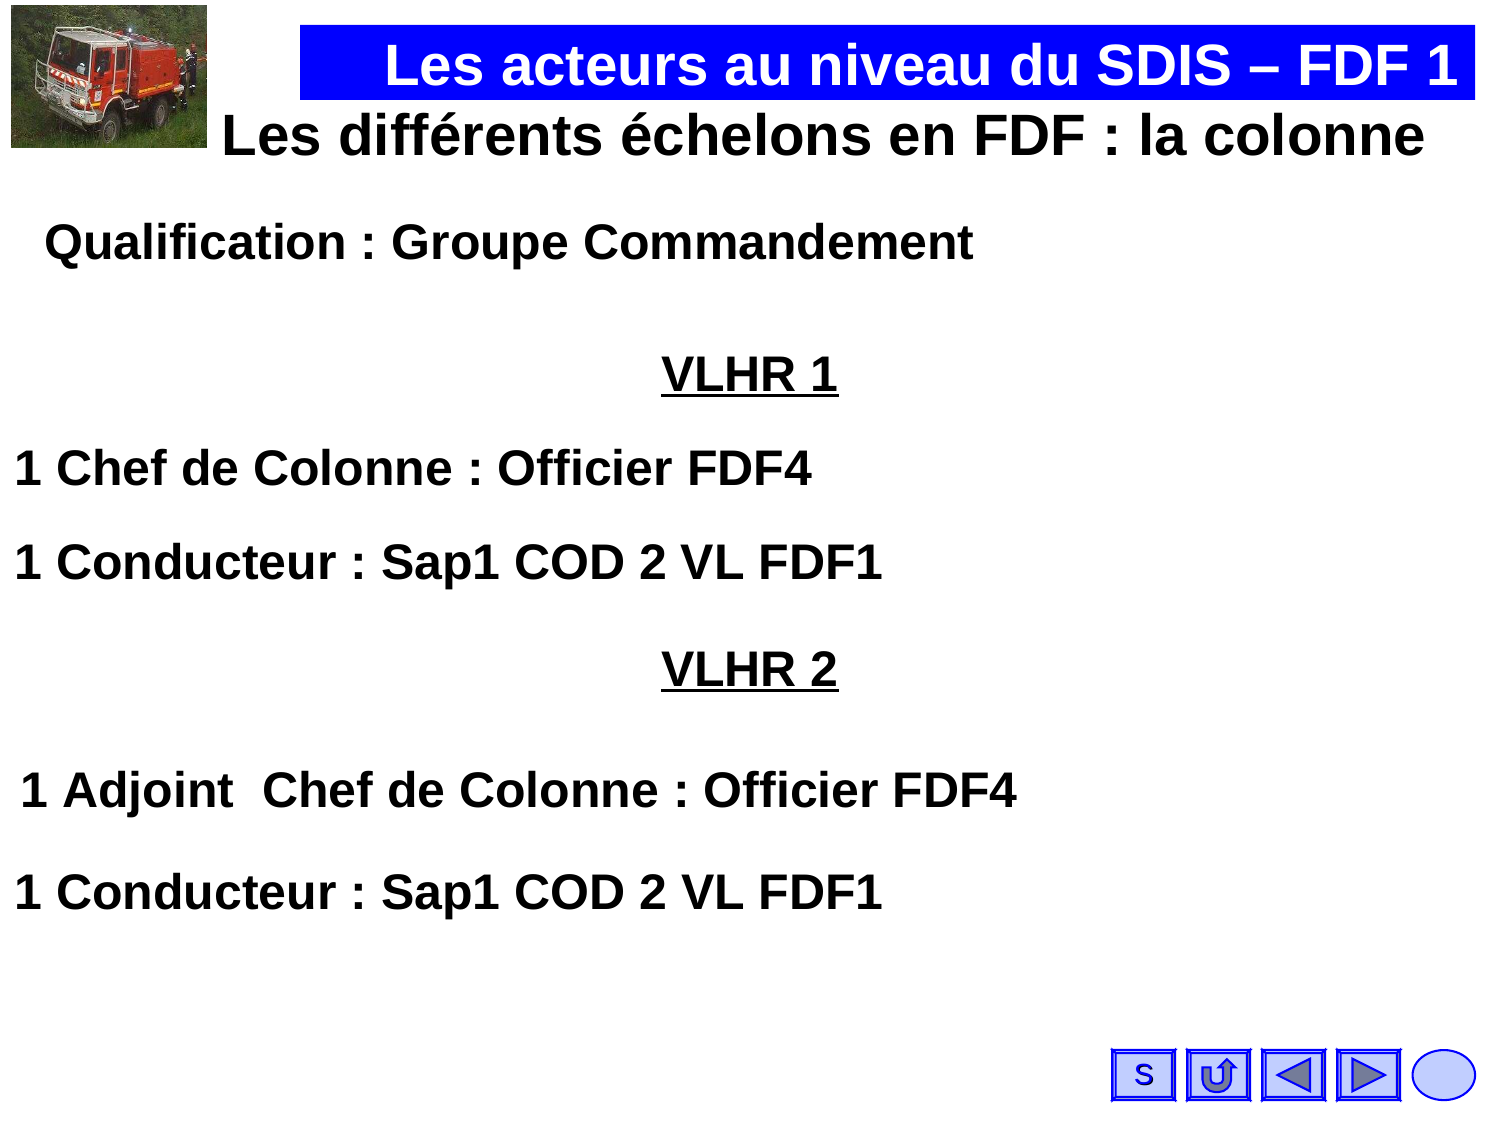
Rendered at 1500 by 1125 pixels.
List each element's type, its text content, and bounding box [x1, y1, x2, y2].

text_box 1 Adjoint Chef de Colonne : Officier FDF4 [5, 754, 1034, 826]
text_box 1 Conducteur : Sap1 COD 2 VL FDF1 [0, 527, 1182, 599]
picture [11, 5, 207, 148]
text_box 1 Chef de Colonne : Officier FDF4 [0, 432, 1190, 504]
text_box 1 Conducteur : Sap1 COD 2 VL FDF1 [0, 856, 1036, 928]
text_box Les différents échelons en FDF : la colonne [206, 94, 1447, 175]
text_box Les acteurs au niveau du SDIS – FDF 1 [300, 24, 1476, 100]
text_box Qualification : Groupe Commandement [29, 206, 991, 278]
text_box VLHR 2 [646, 633, 854, 705]
text_box [1412, 1050, 1476, 1101]
text_box VLHR 1 [646, 338, 854, 410]
